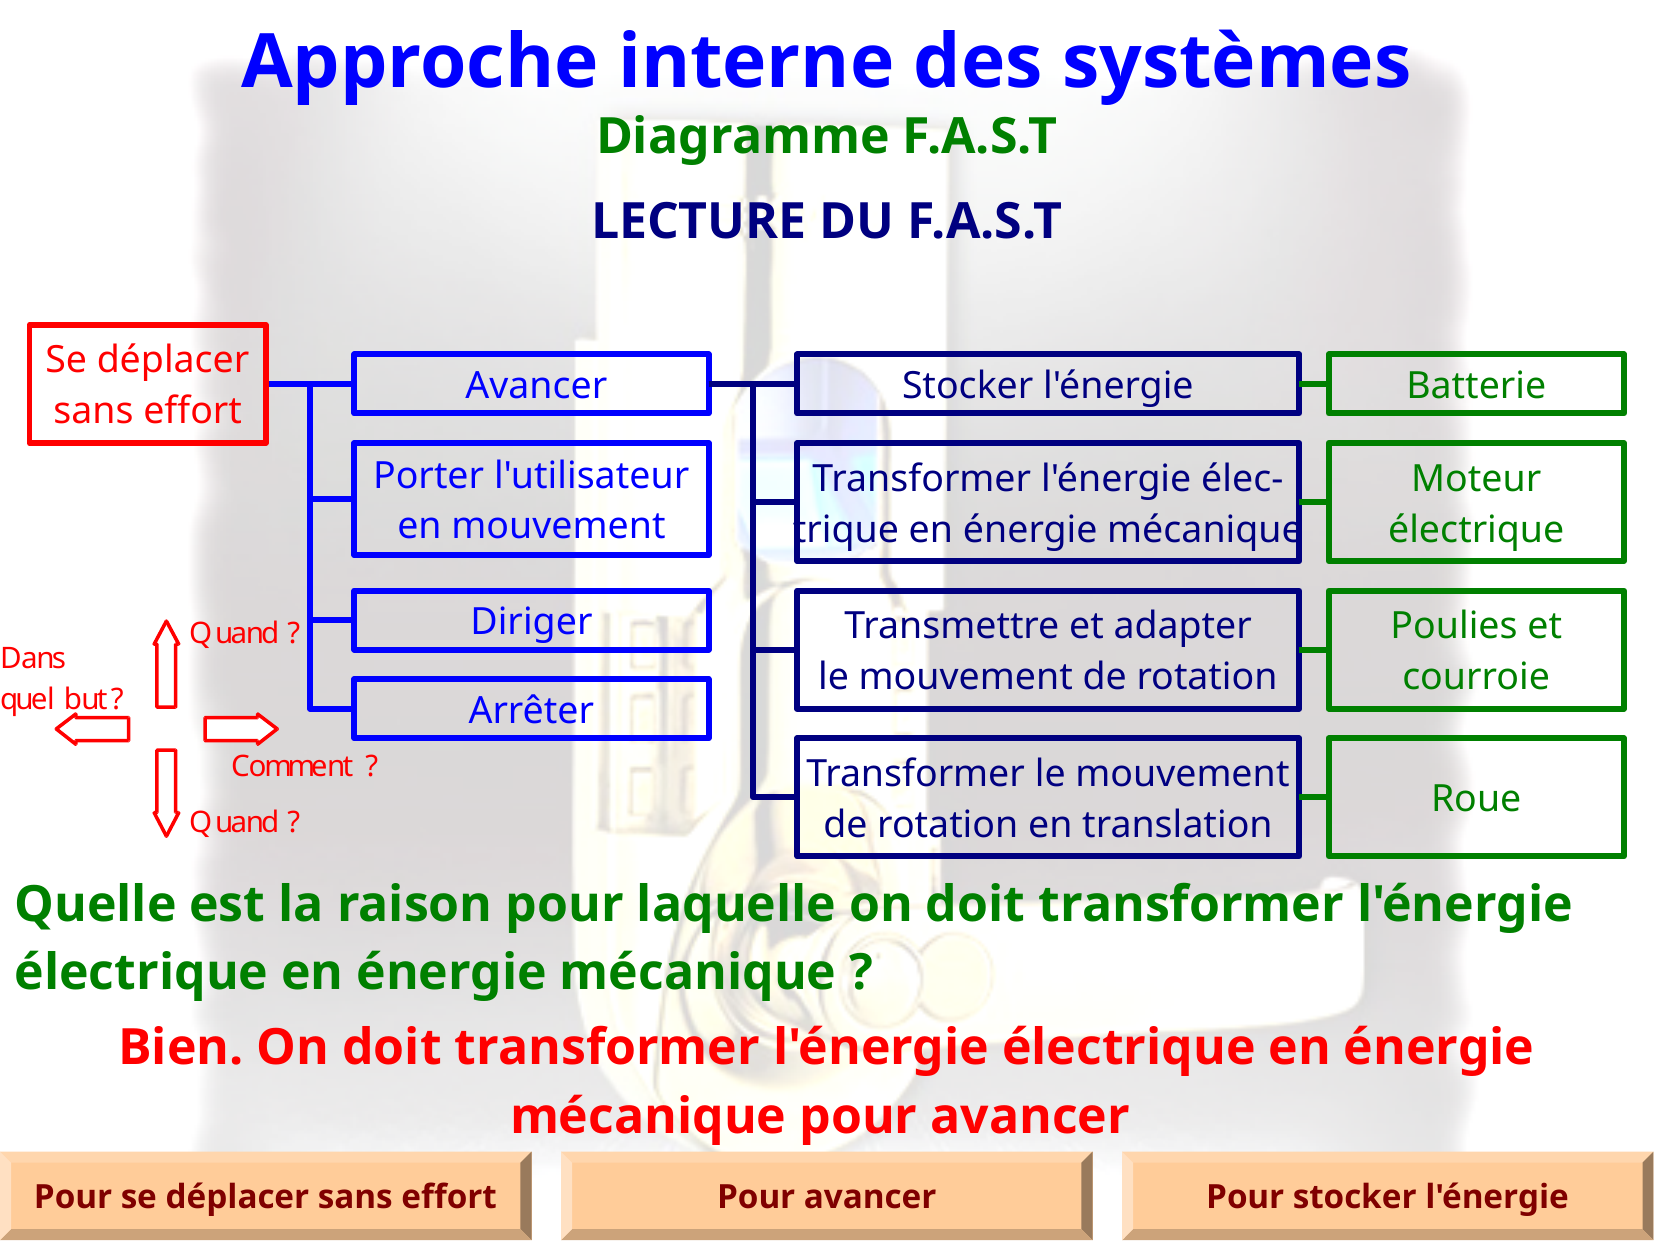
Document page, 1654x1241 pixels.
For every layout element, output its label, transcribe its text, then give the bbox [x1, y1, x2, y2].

text_box Arrêter [561, 1158, 573, 1241]
text_box LECTURE DU F.A.S.T [0, 178, 1654, 262]
text_box Transformer le mouvement de rotation en translation [797, 738, 1300, 857]
text_box Avancer [354, 354, 709, 414]
text_box Se déplacer sans effort [29, 324, 266, 443]
text_box Bien. On doit transformer l'énergie électrique en énergie mécanique pour avancer [0, 1003, 1654, 1158]
text_box Stocker l'énergie [797, 354, 1300, 414]
text_box Quelle est la raison pour laquelle on doit transformer l'énergie électrique en énergie mécanique ? [0, 860, 1654, 1003]
text_box Batterie [1328, 354, 1625, 414]
text_box Diagramme F.A.S.T [0, 92, 1654, 178]
text_box Moteur électrique [1328, 442, 1625, 562]
text_box Porter l'utilisateur en mouvement [1122, 1158, 1134, 1241]
text_box Pour stocker l'énergie [1134, 1163, 1642, 1229]
text_box Porter l'utilisateur en mouvement [8, 1158, 524, 1163]
text_box Arrêter [384, 679, 709, 739]
text_box Transformer l'énergie élec- trique en énergie mécanique [797, 442, 1300, 562]
text_box Pour avancer [573, 1163, 1081, 1229]
text_box Diriger [569, 1158, 1085, 1163]
text_box Diriger [354, 590, 709, 650]
text_box Porter l'utilisateur en mouvement [354, 442, 709, 556]
text_box Avancer [1130, 1158, 1646, 1163]
text_box Transmettre et adapter le mouvement de rotation [797, 590, 1300, 709]
text_box Pour se déplacer sans effort [12, 1163, 520, 1229]
text_box Diriger [0, 1158, 12, 1241]
text_box Poulies et courroie [1328, 590, 1625, 709]
text_box Roue [1328, 738, 1625, 857]
chart [0, 610, 384, 857]
